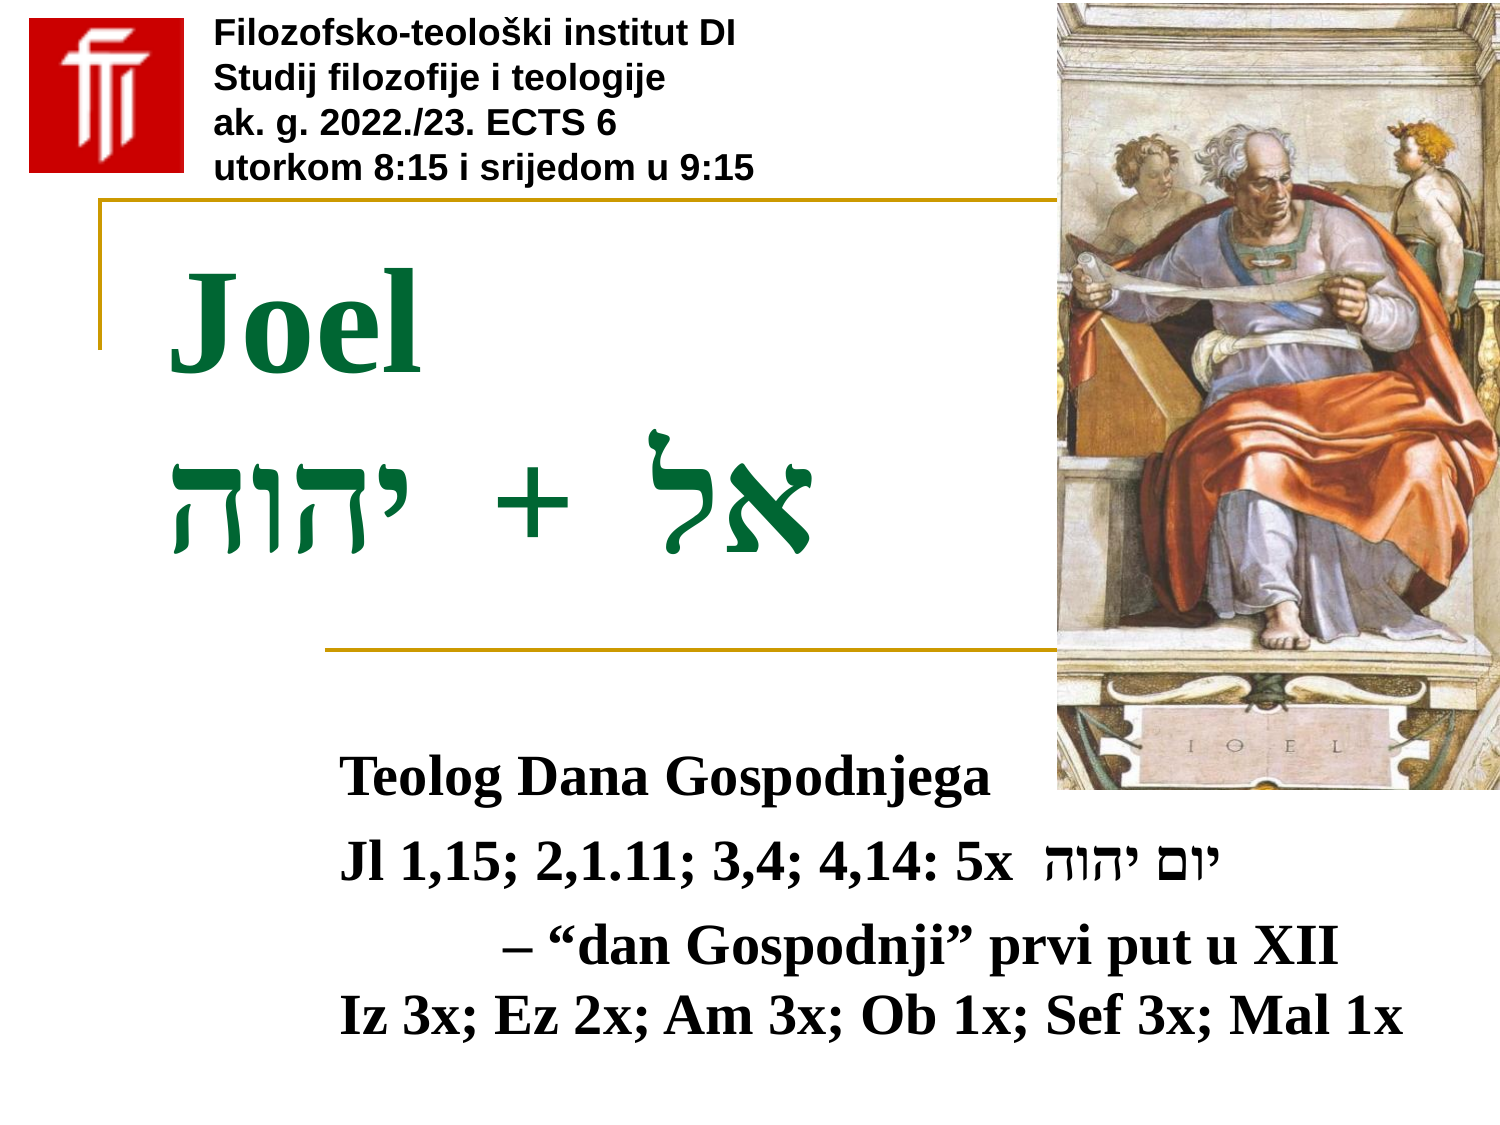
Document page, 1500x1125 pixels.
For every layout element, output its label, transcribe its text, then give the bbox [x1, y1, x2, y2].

picture [29, 18, 184, 173]
text_box Filozofsko-teološki institut DI Studij filozofije i teologije ak. g. 2022./23. ECTS 6 utorkom 8:15 i srijedom u 9:15 [198, 0, 963, 196]
picture [1057, 3, 1500, 790]
subtitle Teolog Dana Gospodnjega Jl 1,15; 2,1.11; 3,4; 4,14: 5x יום יהוה – “dan Gospodnji” prvi put u XII Iz 3x; Ez 2x; Am 3x; Ob 1x; Sef 3x; Mal 1x [324, 645, 1500, 1071]
title Joel אל + יהוה [149, 215, 1057, 622]
